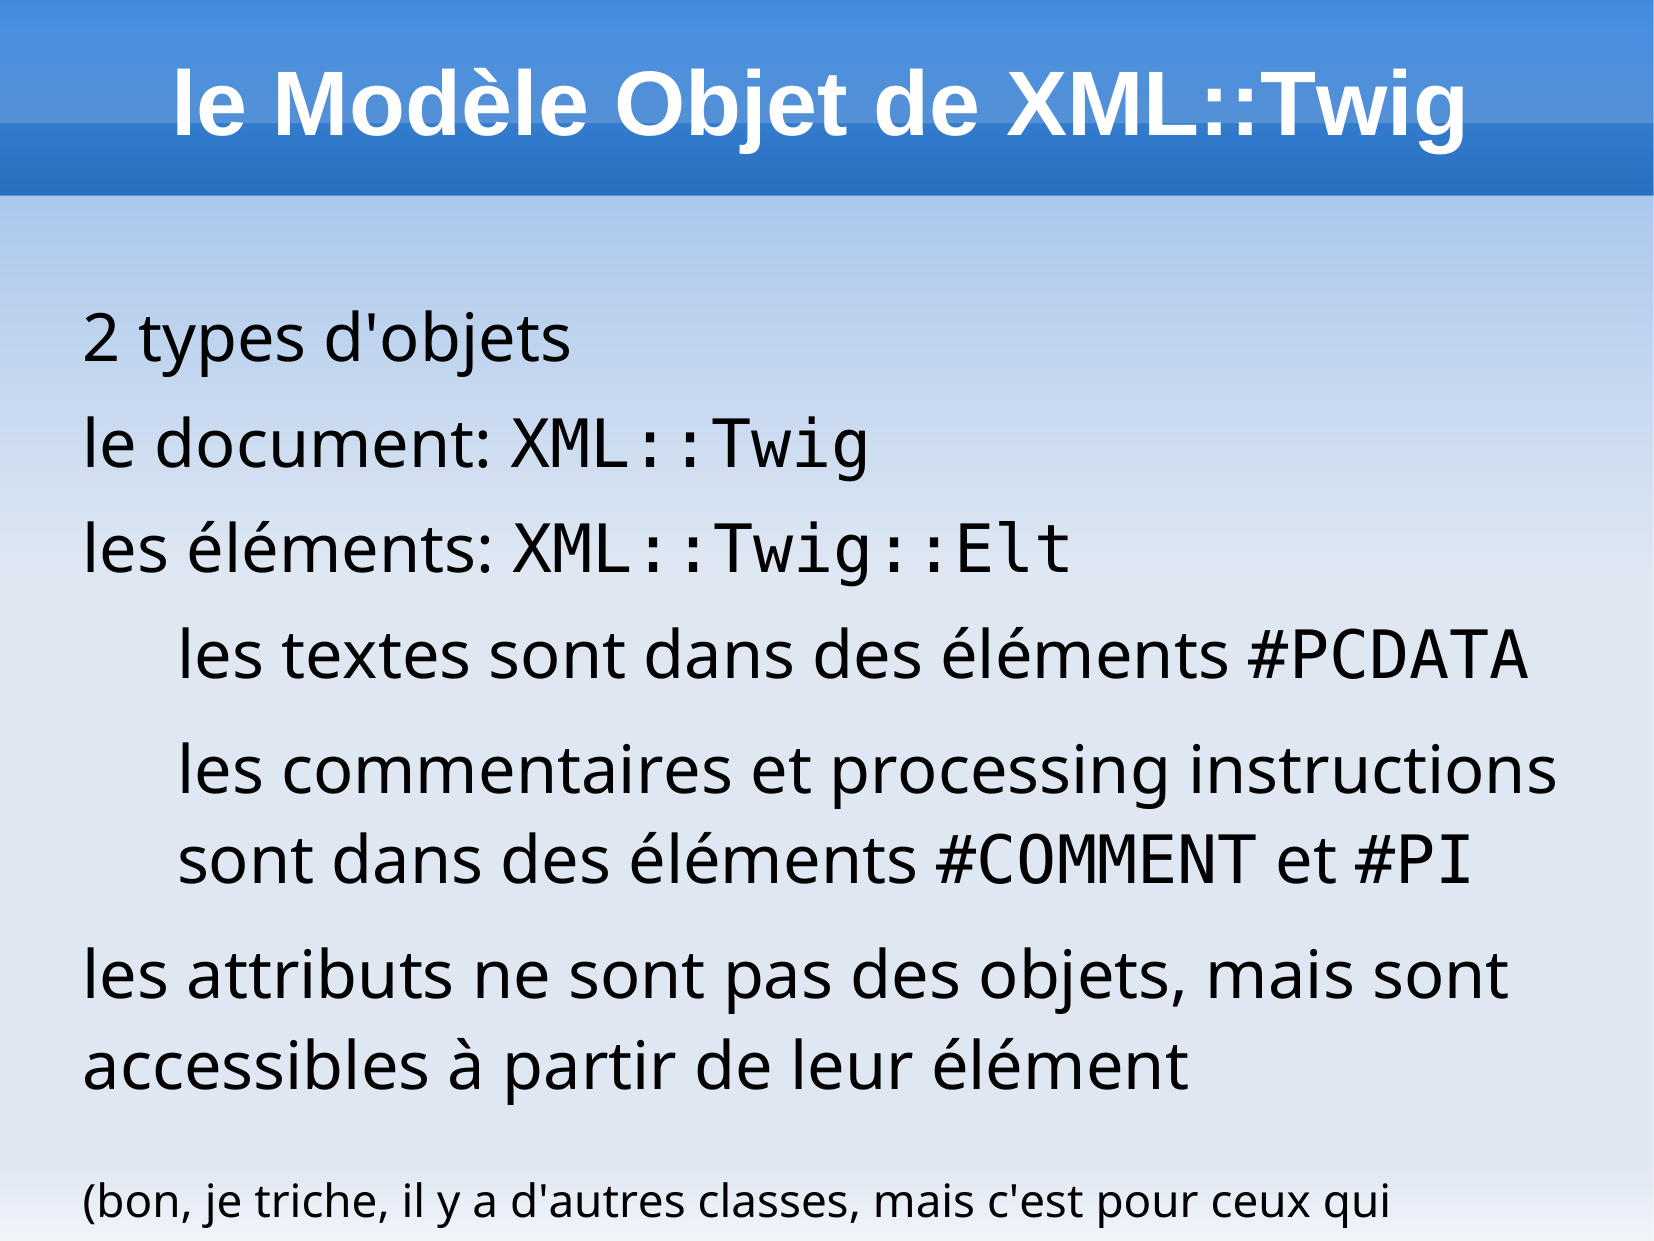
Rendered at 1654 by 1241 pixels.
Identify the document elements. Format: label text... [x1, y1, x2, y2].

picture [0, 0, 1654, 1241]
title le Modèle Objet de XML::Twig [76, 0, 1565, 208]
list 2 types d'objets le document: XML::Twig les éléments: XML::Twig::Elt les textes sont dans des éléments #PCDATA les commentaires et processing instructions sont dans des éléments #COMMENT et #PI les attributs ne sont pas des objets, mais sont accessibles à partir de leur élément (bon, je triche, il y a d'autres classes, mais c'est pour ceux qui utilisent des DTD, il en reste 4 et ils sont pas là) [82, 290, 1571, 1122]
